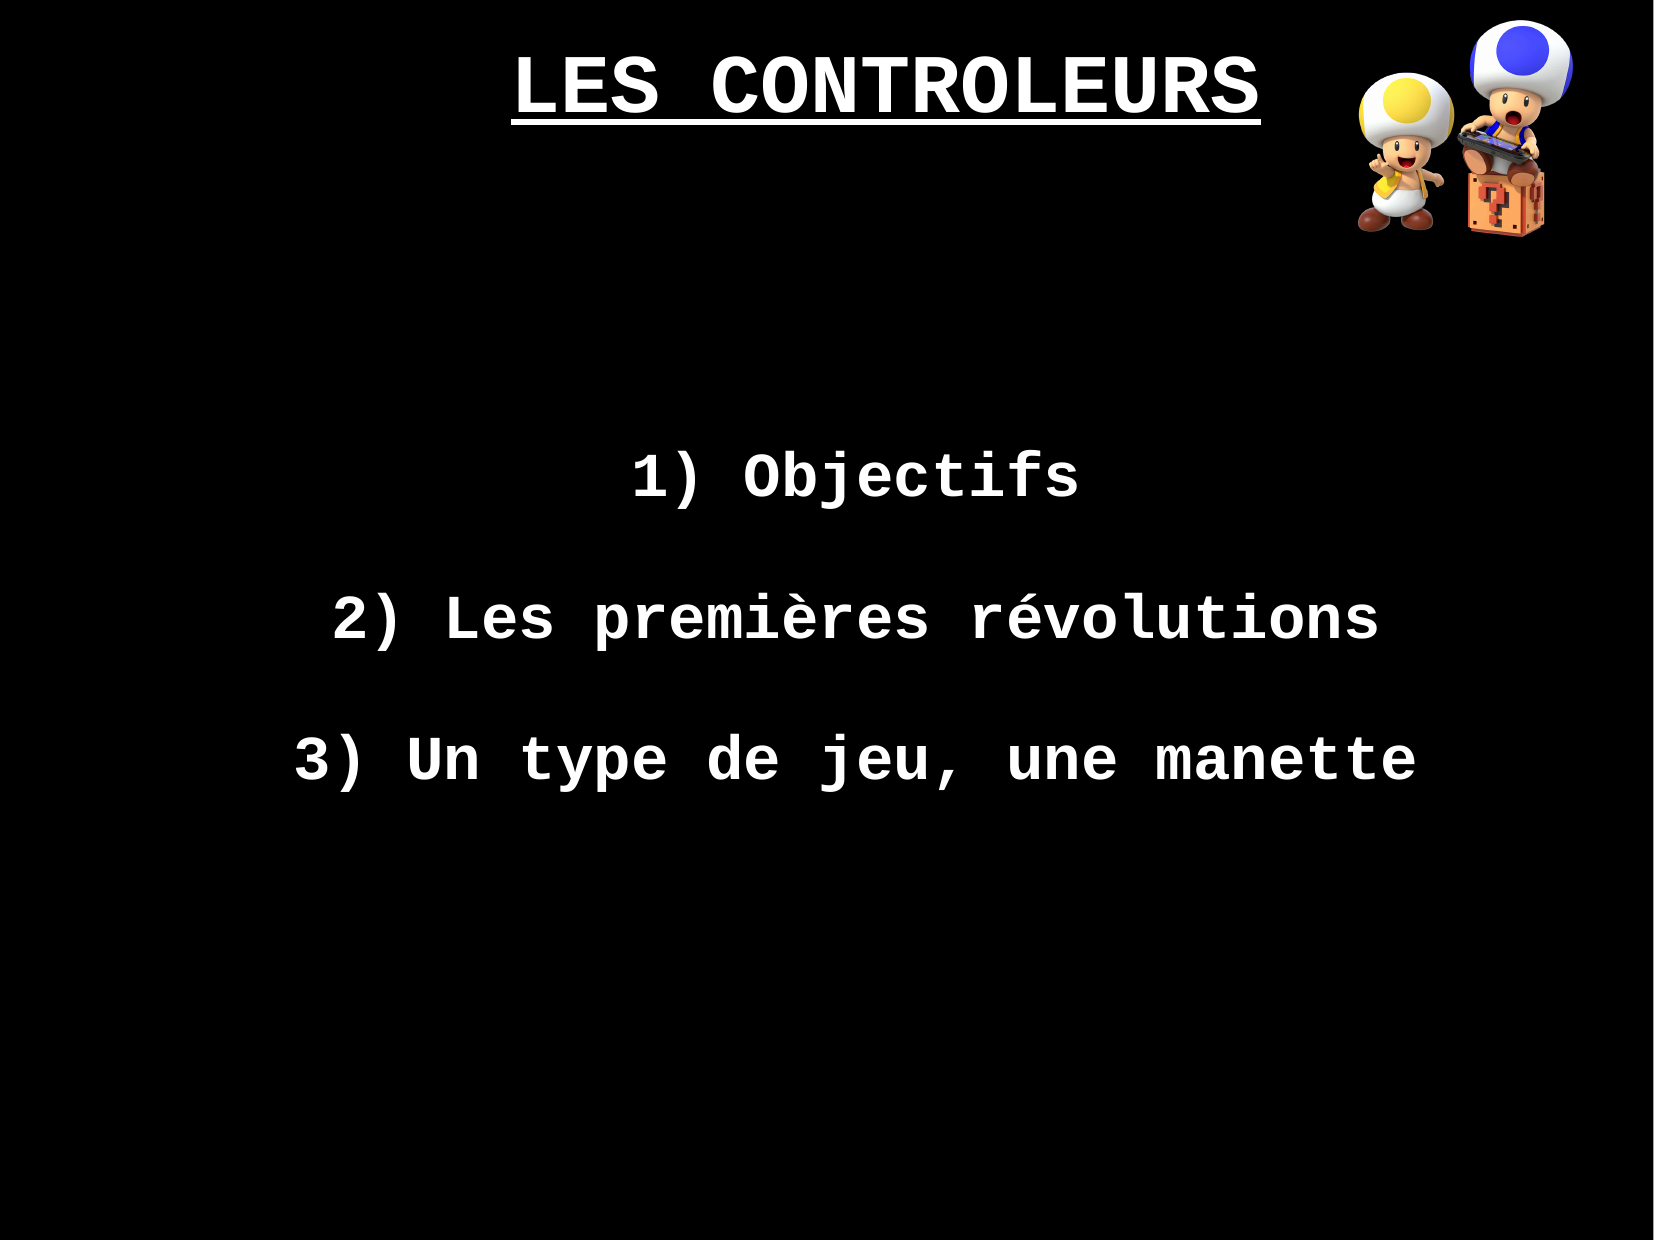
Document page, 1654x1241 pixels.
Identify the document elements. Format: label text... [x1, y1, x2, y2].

picture [1358, 20, 1573, 237]
text_box LES CONTROLEURS [496, 35, 1335, 204]
text_box 1) Objectifs 2) Les premières révolutions 3) Un type de jeu, une manette [118, 437, 1595, 1023]
